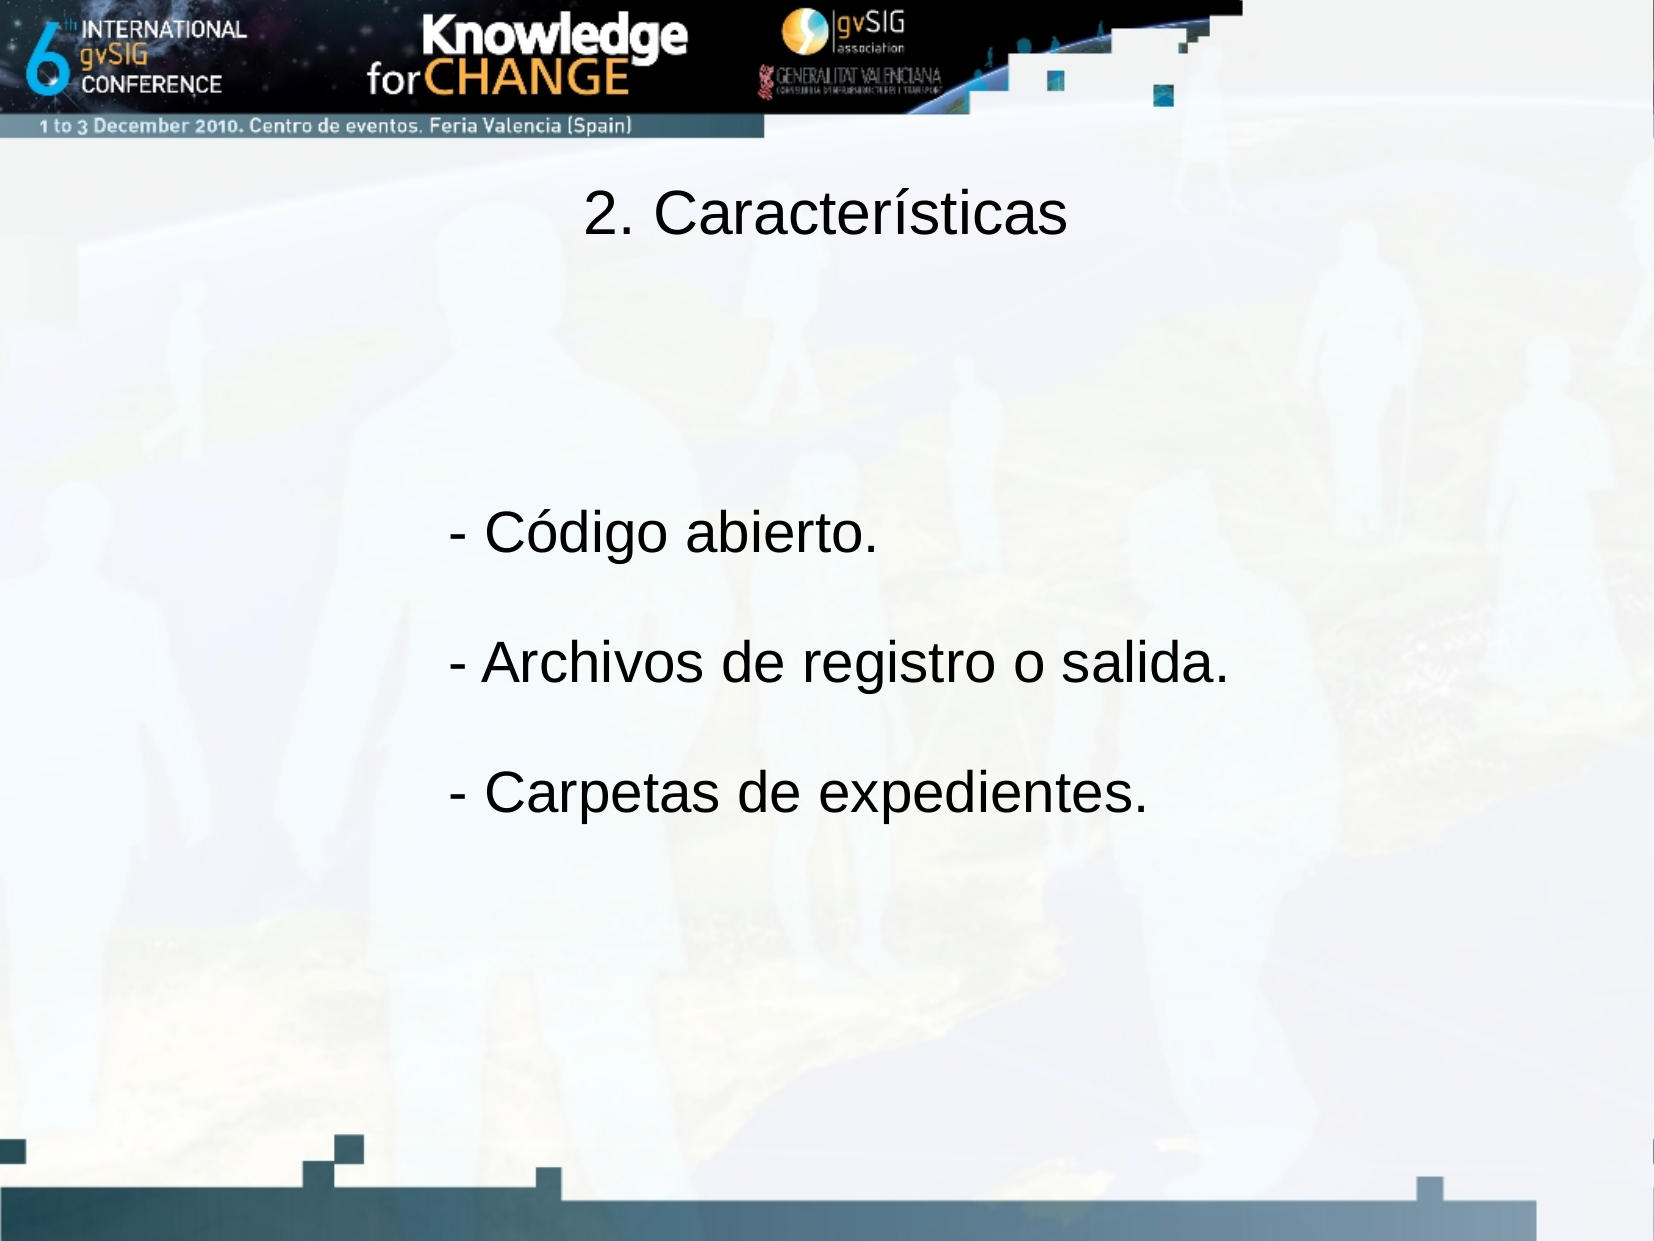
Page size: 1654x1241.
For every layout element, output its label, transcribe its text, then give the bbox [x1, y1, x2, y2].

title 2. Características [82, 177, 1571, 250]
picture [0, 0, 1654, 1241]
subtitle - Código abierto. - Archivos de registro o salida. - Carpetas de expedientes. [413, 297, 1571, 1102]
